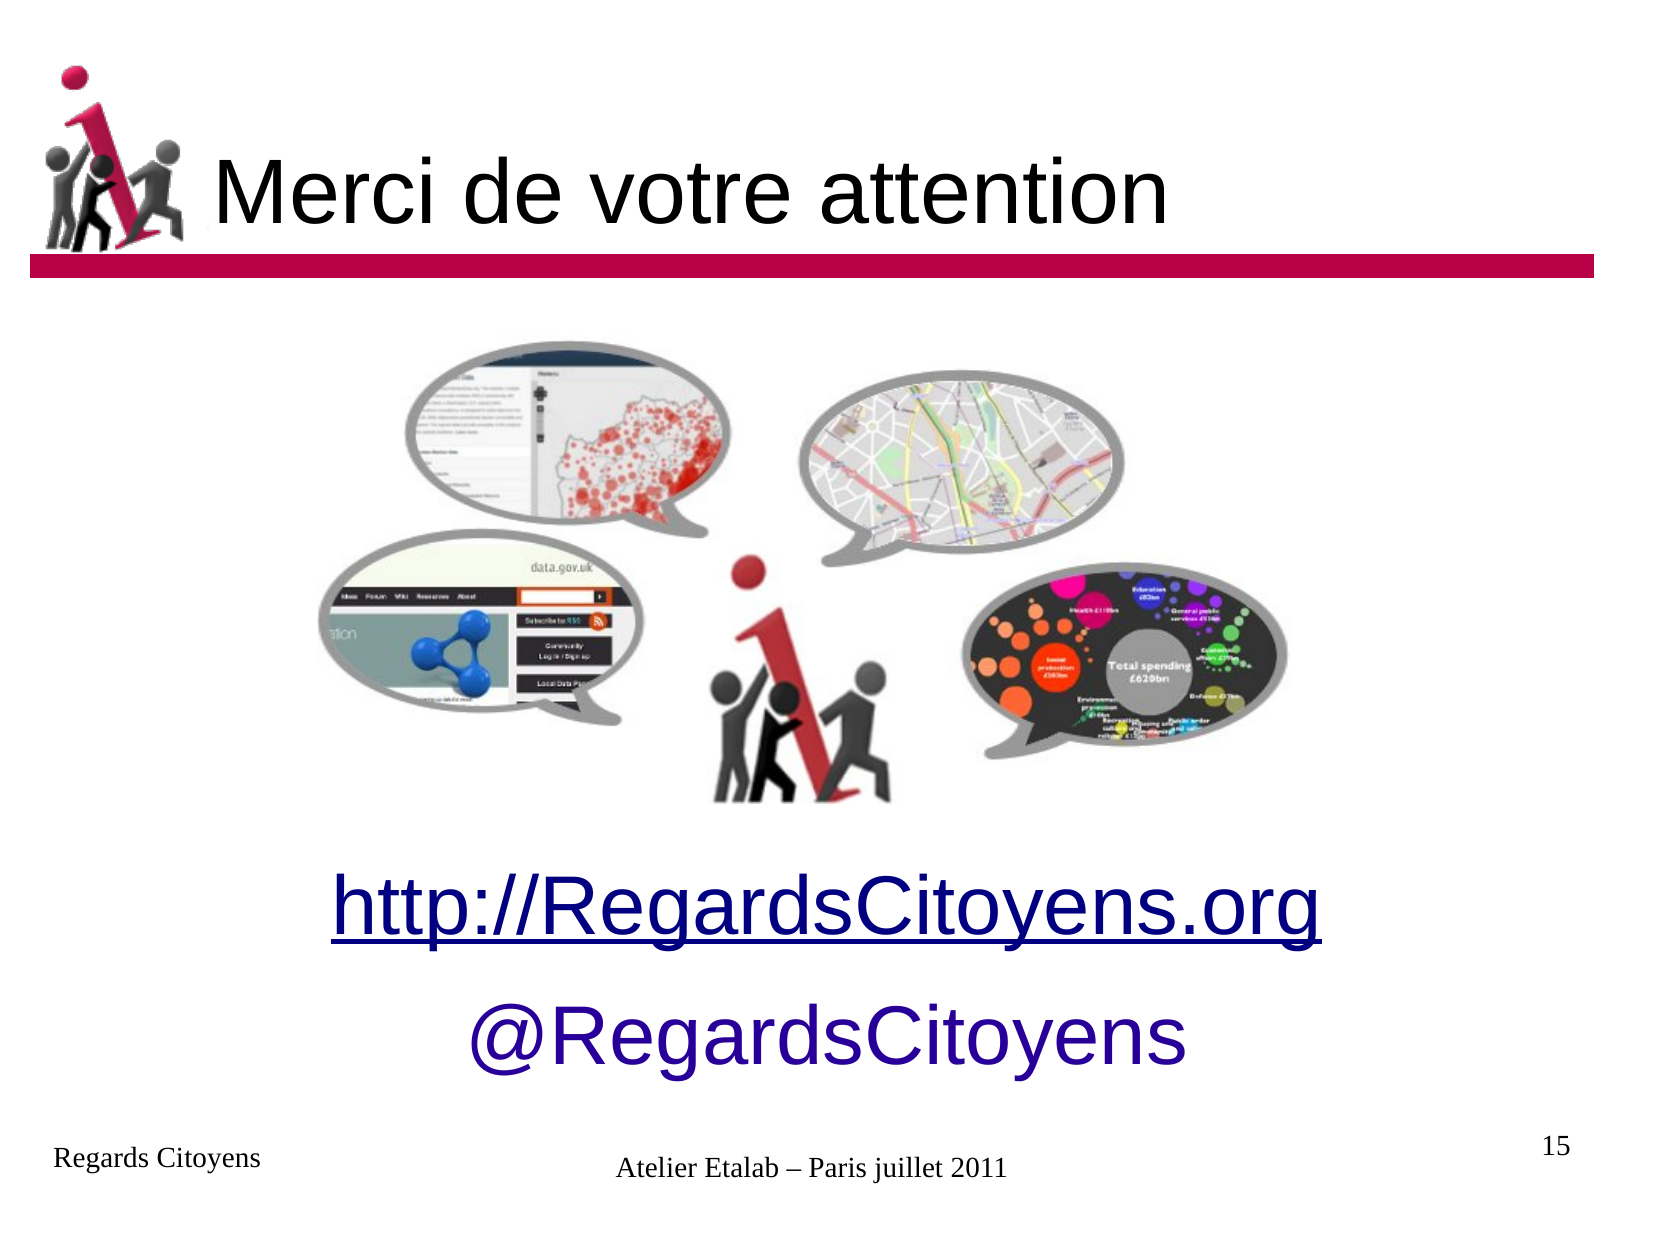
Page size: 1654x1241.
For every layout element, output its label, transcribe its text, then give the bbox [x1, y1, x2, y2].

title Merci de votre attention [212, 88, 1595, 296]
picture [29, 60, 210, 254]
subtitle http://RegardsCitoyens.org @RegardsCitoyens [82, 836, 1571, 1106]
picture [317, 311, 1300, 804]
